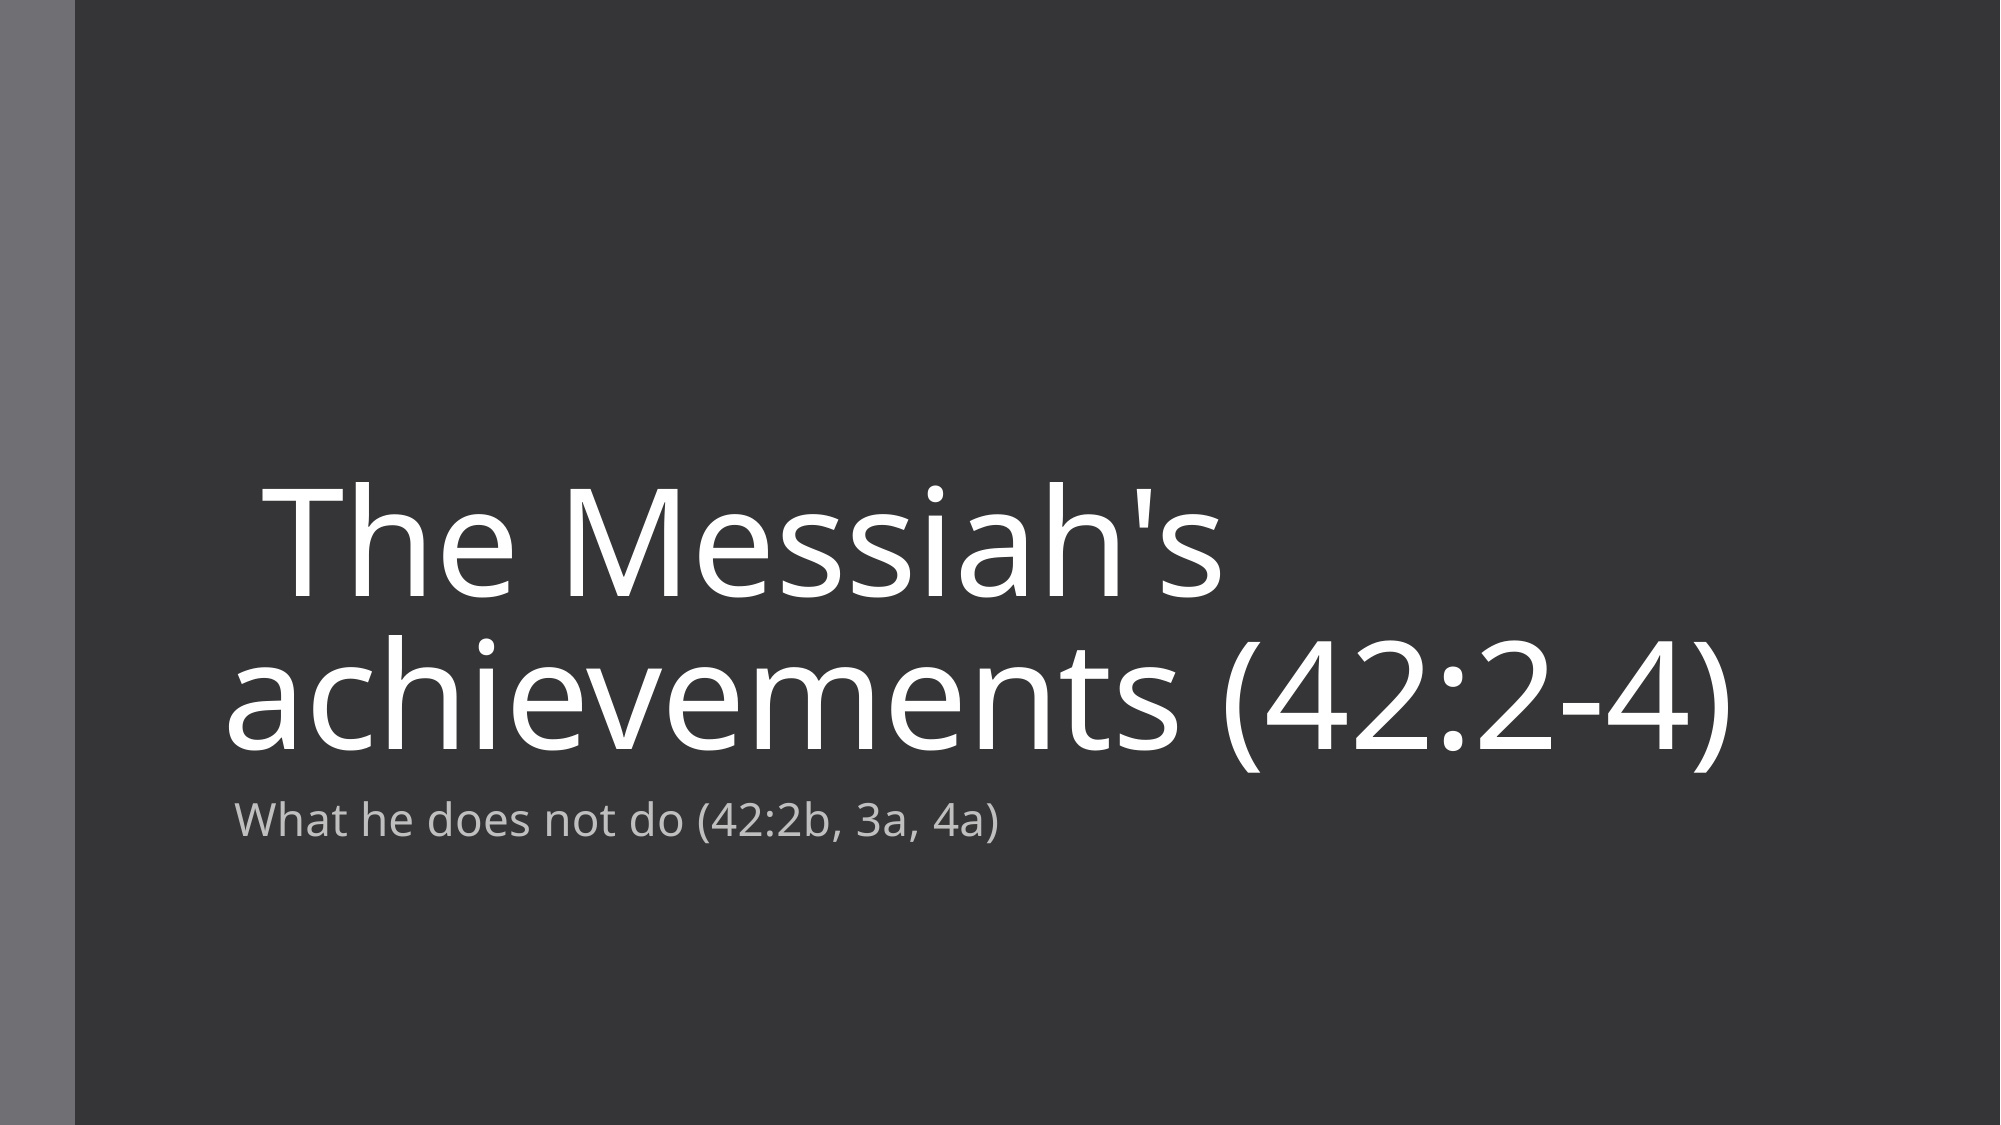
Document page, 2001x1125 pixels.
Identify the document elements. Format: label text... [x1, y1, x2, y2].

subtitle What he does not do (42:2b, 3a, 4a) [206, 787, 1752, 1066]
title The Messiah's achievements (42:2-4) [206, 124, 1752, 787]
